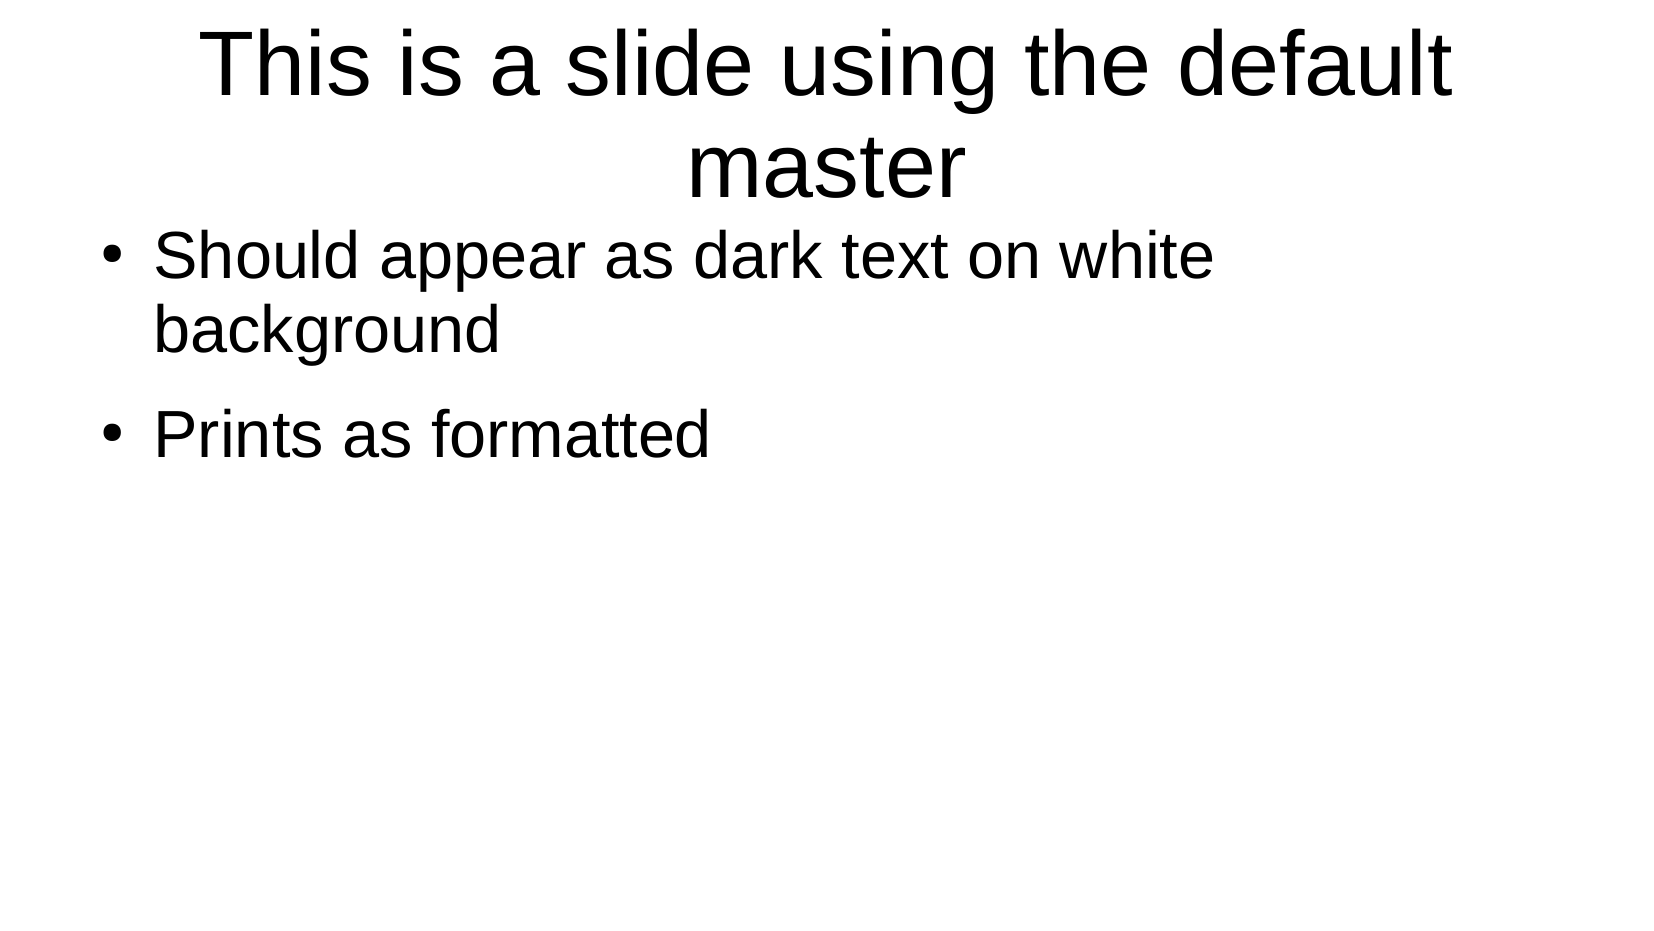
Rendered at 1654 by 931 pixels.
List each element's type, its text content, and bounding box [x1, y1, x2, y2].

list Should appear as dark text on white background Prints as formatted [82, 217, 1571, 758]
title This is a slide using the default master [82, 12, 1571, 217]
